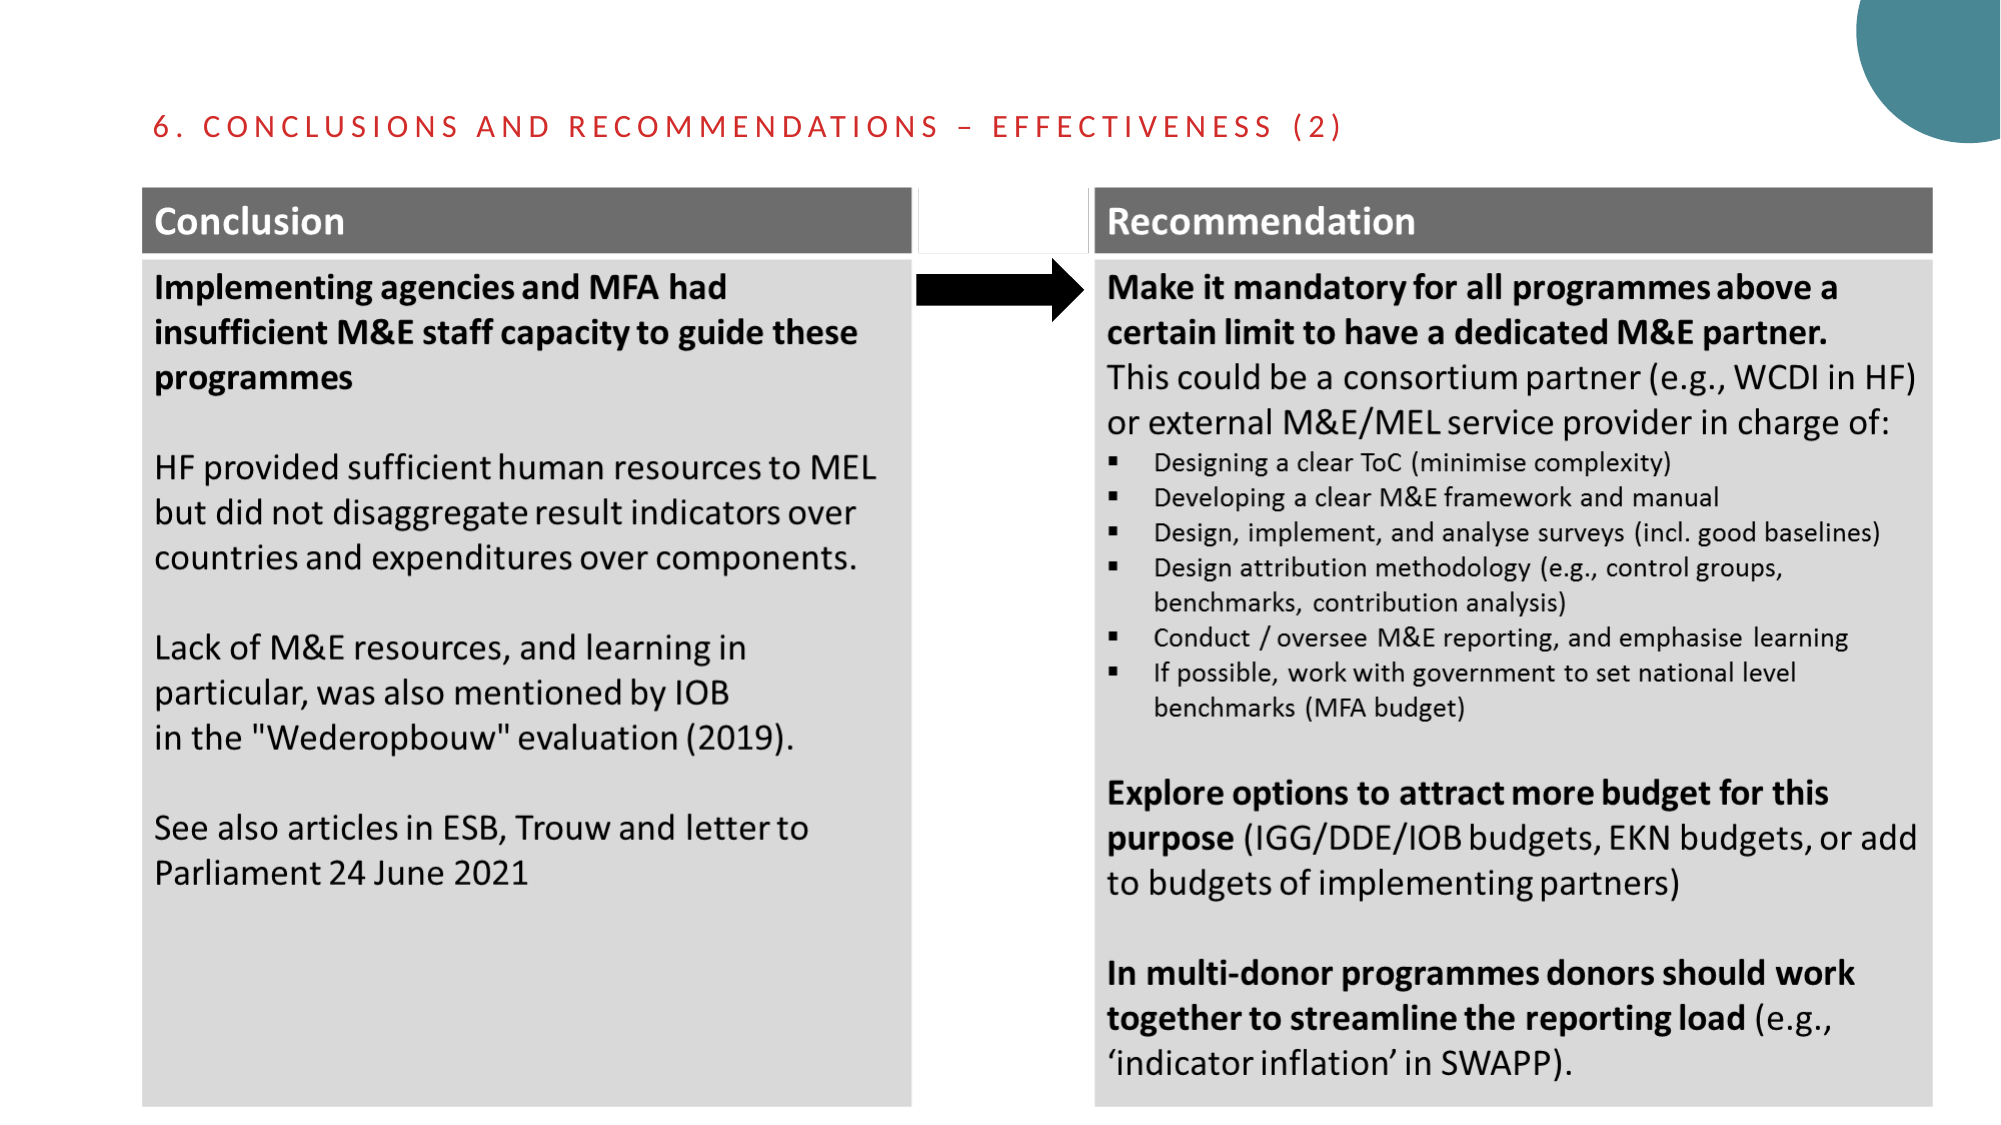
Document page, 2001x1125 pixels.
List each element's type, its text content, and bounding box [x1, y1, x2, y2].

list 6. CONCLUSIONS AND RECOMMENDATIONS – EFFECTIVENESS (2) [137, 101, 1864, 152]
text_box [917, 260, 1083, 320]
picture [138, 184, 1936, 1111]
